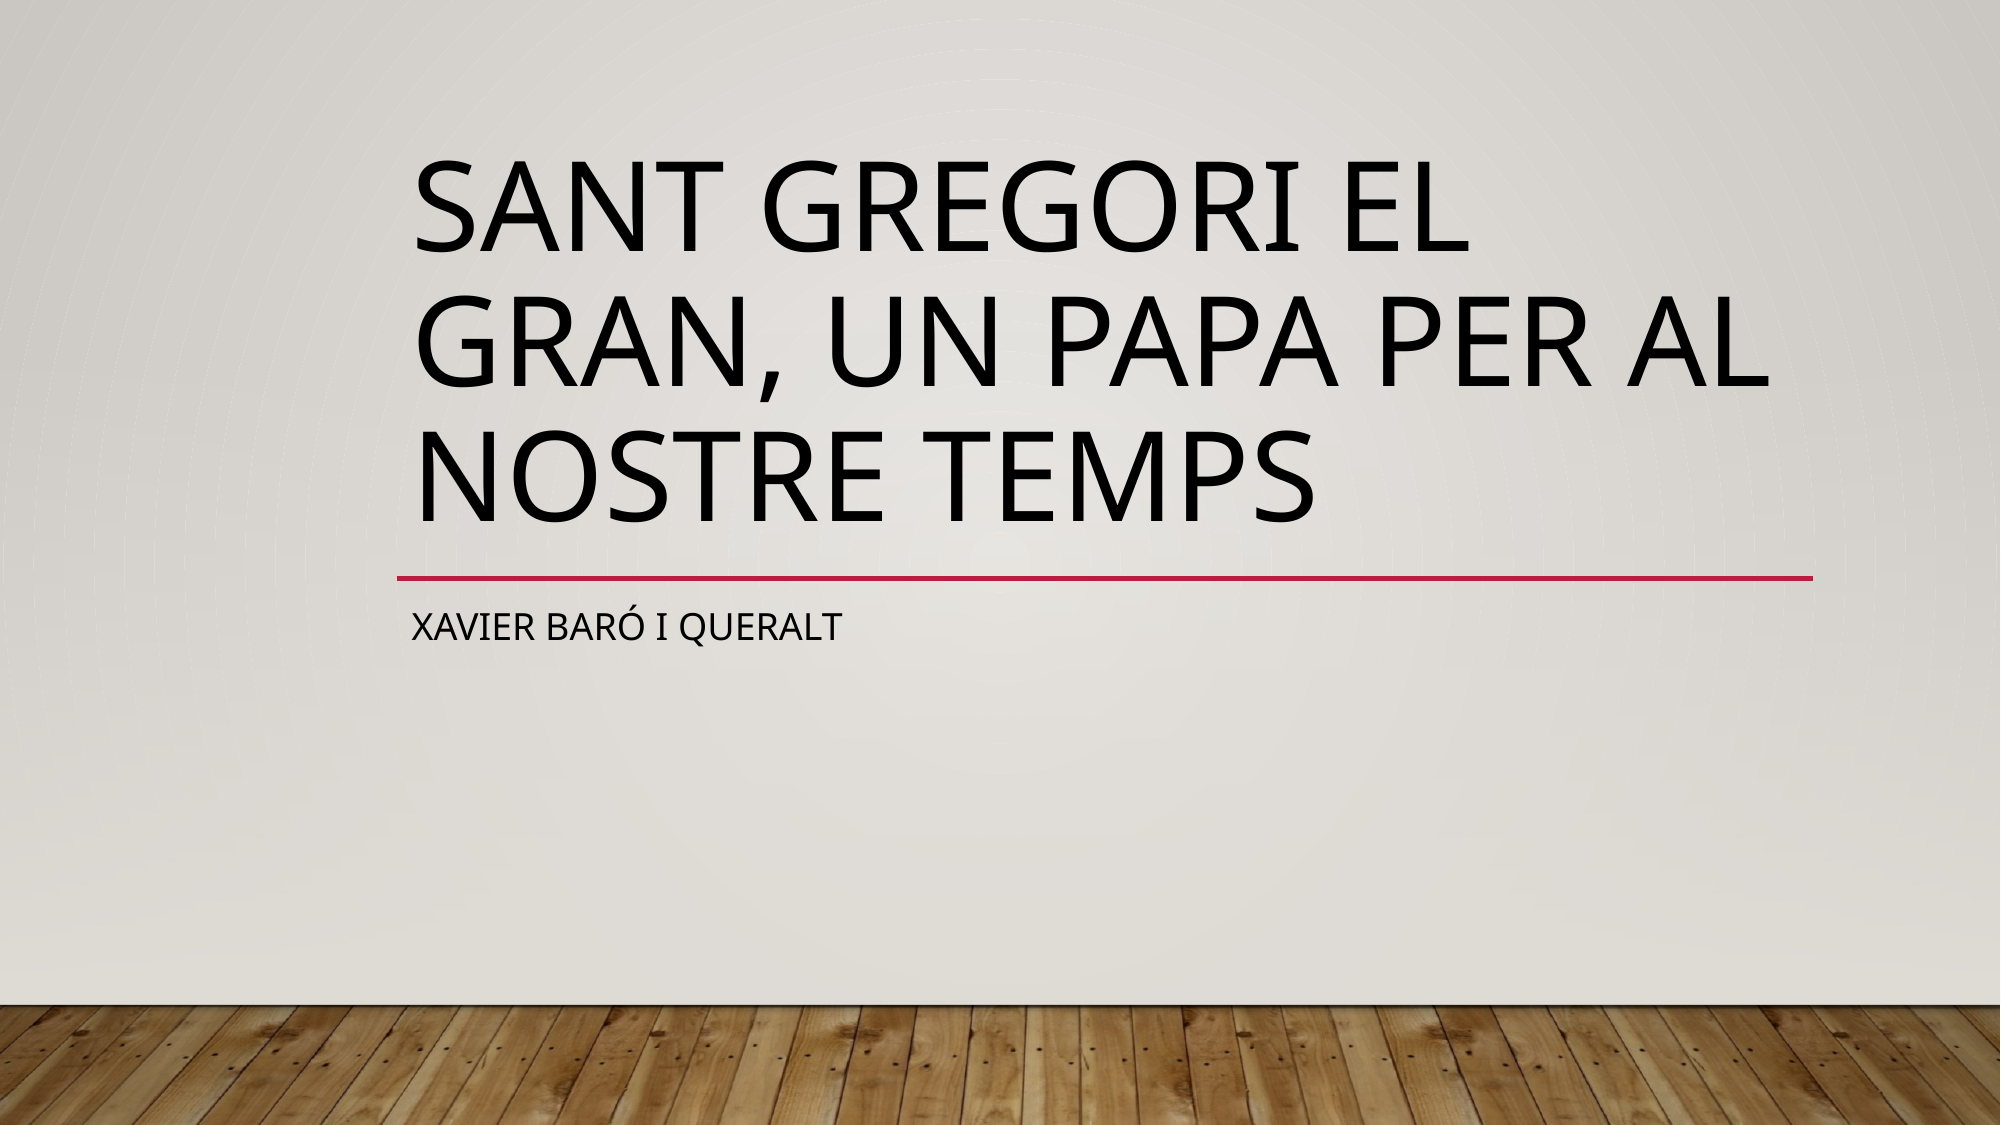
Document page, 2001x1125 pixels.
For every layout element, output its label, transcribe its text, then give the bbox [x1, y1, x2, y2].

picture [0, 1005, 2000, 1125]
subtitle Xavier baró i queralt [396, 579, 1814, 740]
title Sant gregori el gran, un papa per al nostre temps [396, 131, 1814, 549]
